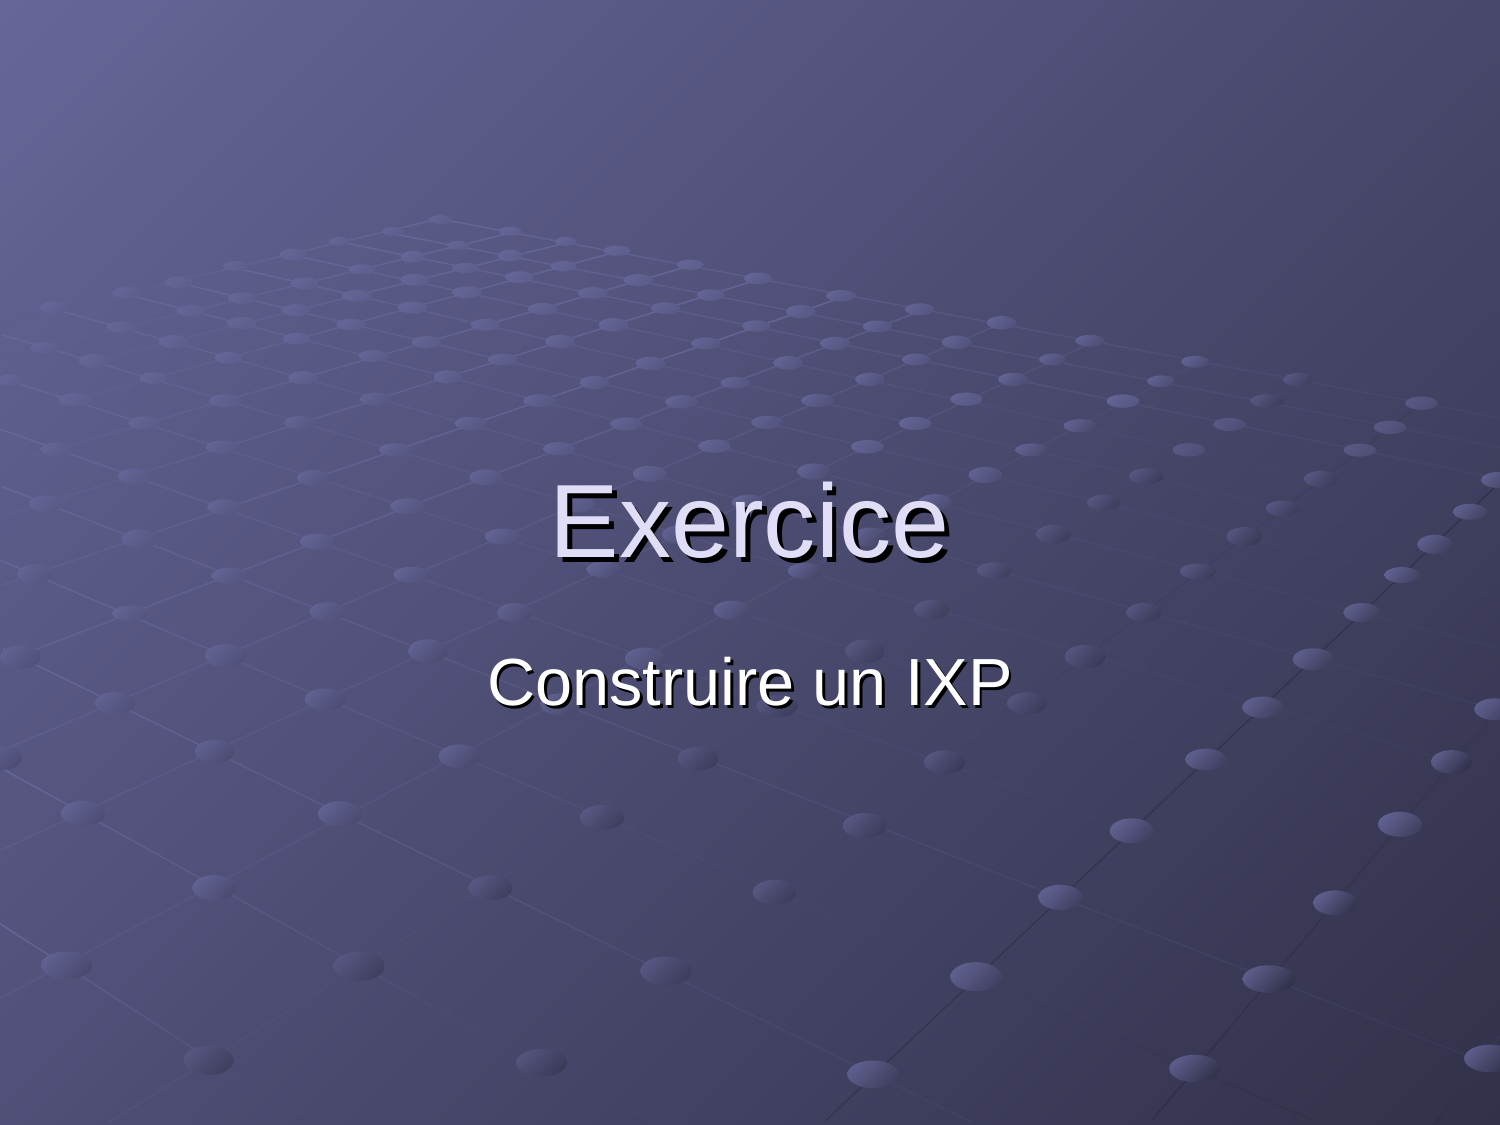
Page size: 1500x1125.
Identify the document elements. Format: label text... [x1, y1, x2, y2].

title Exercice [112, 302, 1388, 588]
subtitle Construire un IXP [225, 637, 1276, 926]
